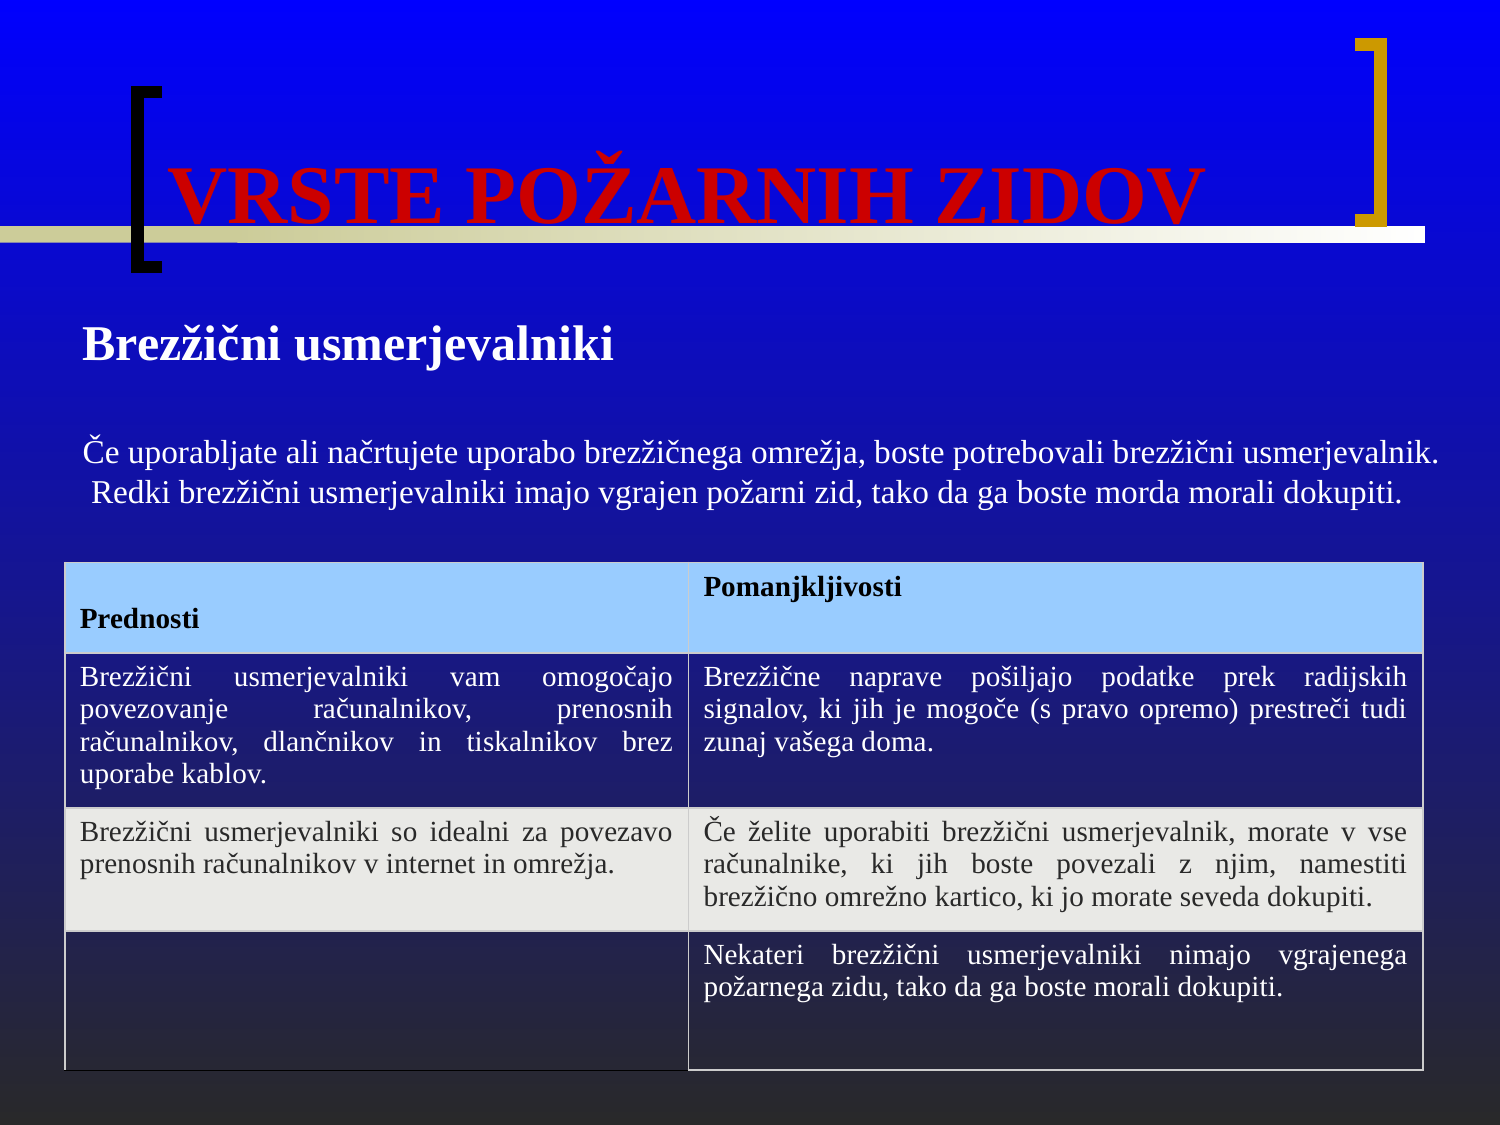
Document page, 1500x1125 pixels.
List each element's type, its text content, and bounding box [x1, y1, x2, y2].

table_cell Nekateri brezžični usmerjevalniki nimajo vgrajenega požarnega zidu, tako da ga boste morali dokupiti. [689, 932, 1422, 1069]
title VRSTE POŽARNIH ZIDOV [152, 125, 1328, 248]
table_cell Brezžični usmerjevalniki so idealni za povezavo prenosnih računalnikov v internet in omrežja. [66, 809, 688, 930]
table_header Pomanjkljivosti [689, 563, 1422, 652]
table_cell Brezžične naprave pošiljajo podatke prek radijskih signalov, ki jih je mogoče (s pravo opremo) prestreči tudi zunaj vašega doma. [689, 654, 1422, 807]
table_cell [66, 932, 688, 1070]
table_cell Če želite uporabiti brezžični usmerjevalnik, morate v vse računalnike, ki jih boste povezali z njim, namestiti brezžično omrežno kartico, ki jo morate seveda dokupiti. [689, 809, 1422, 930]
table_cell Brezžični usmerjevalniki vam omogočajo povezovanje računalnikov, prenosnih računalnikov, dlančnikov in tiskalnikov brez uporabe kablov. [66, 654, 688, 807]
text_box Brezžični usmerjevalniki Če uporabljate ali načrtujete uporabo brezžičnega omrežja, boste potrebovali brezžični usmerjevalnik. Redki brezžični usmerjevalniki imajo vgrajen požarni zid, tako da ga boste morda morali dokupiti. [67, 302, 1457, 510]
table_header Prednosti [66, 563, 688, 652]
